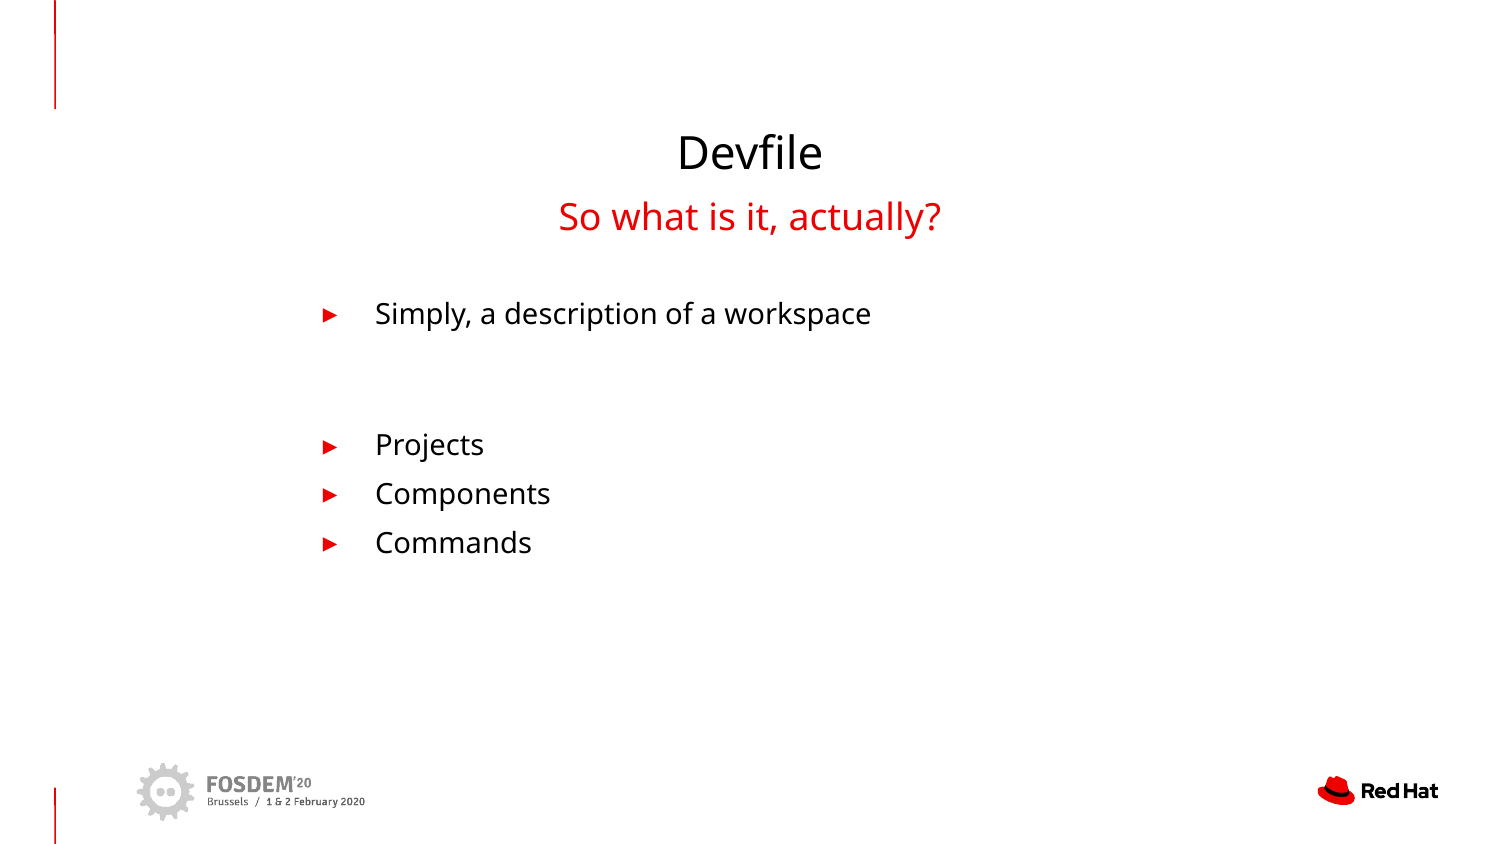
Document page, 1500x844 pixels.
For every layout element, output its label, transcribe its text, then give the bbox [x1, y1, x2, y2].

picture [124, 758, 371, 825]
title Devfile [108, 107, 1392, 175]
list Simply, a description of a workspace Projects Components Commands [300, 281, 1200, 732]
subtitle So what is it, actually? [108, 175, 1392, 263]
picture [1317, 776, 1438, 805]
